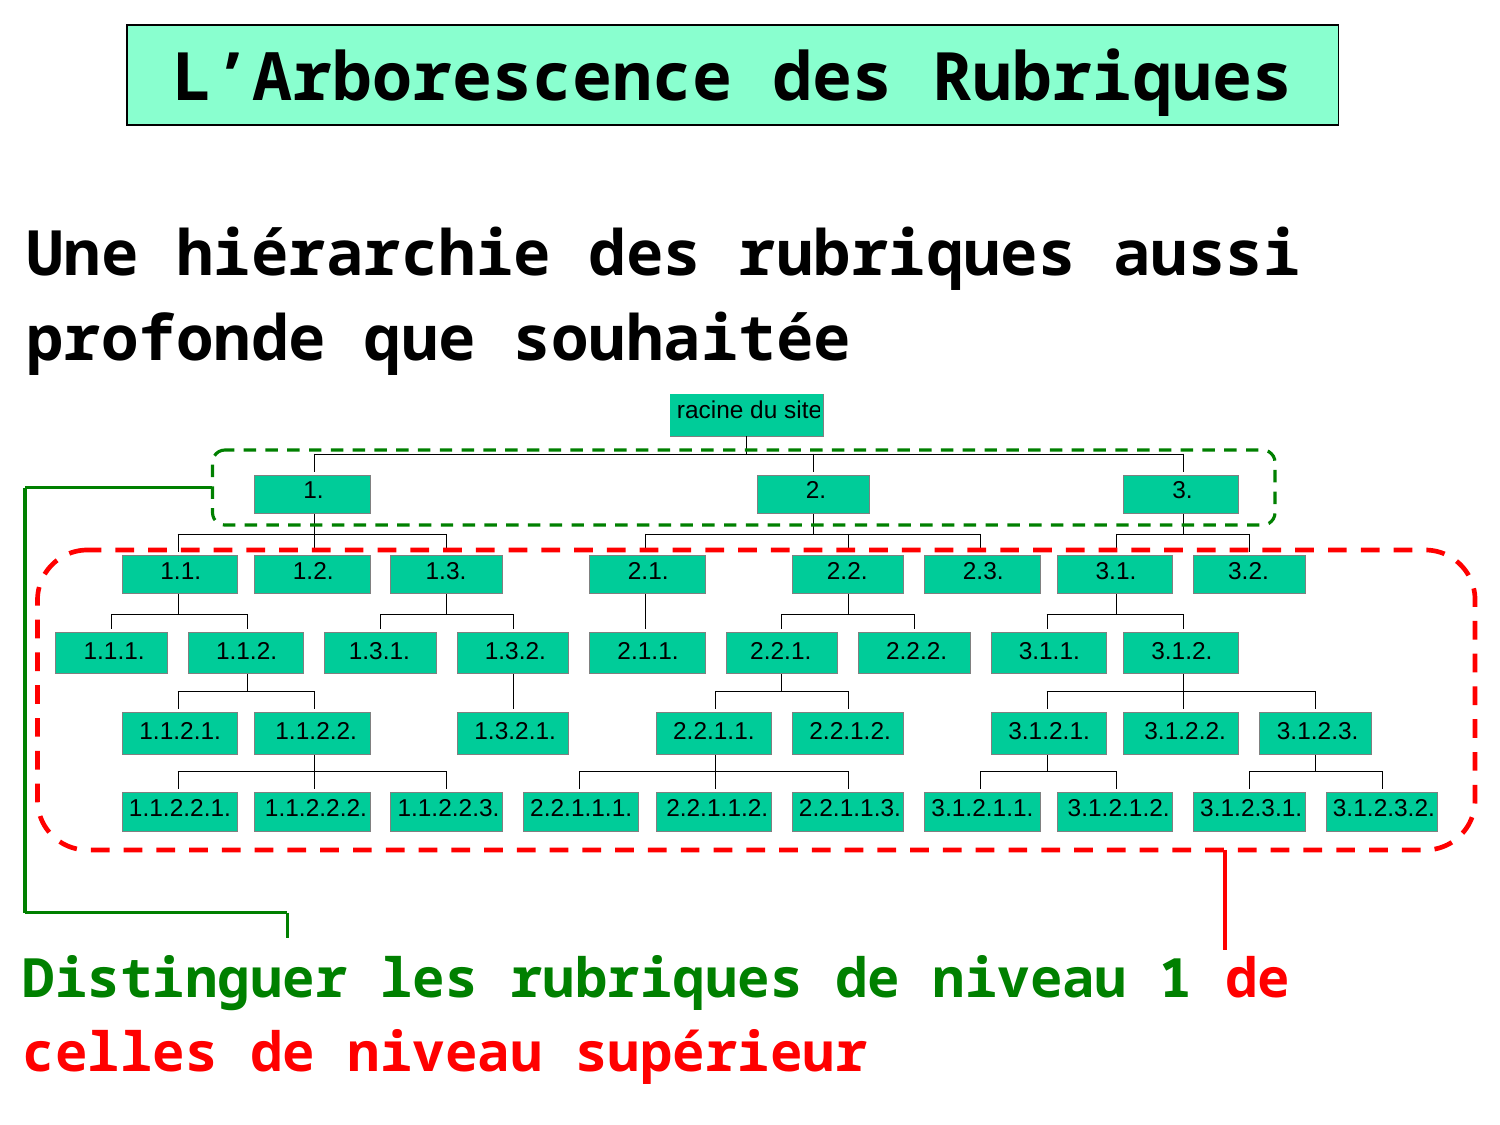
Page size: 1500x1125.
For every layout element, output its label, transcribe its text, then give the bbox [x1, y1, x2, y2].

text_box L’Arborescence des Rubriques [126, 24, 1339, 126]
text_box Une hiérarchie des rubriques aussi profonde que souhaitée [11, 201, 1500, 387]
chart [52, 390, 1448, 838]
text_box Distinguer les rubriques de niveau 1 de celles de niveau supérieur [8, 932, 1500, 1096]
